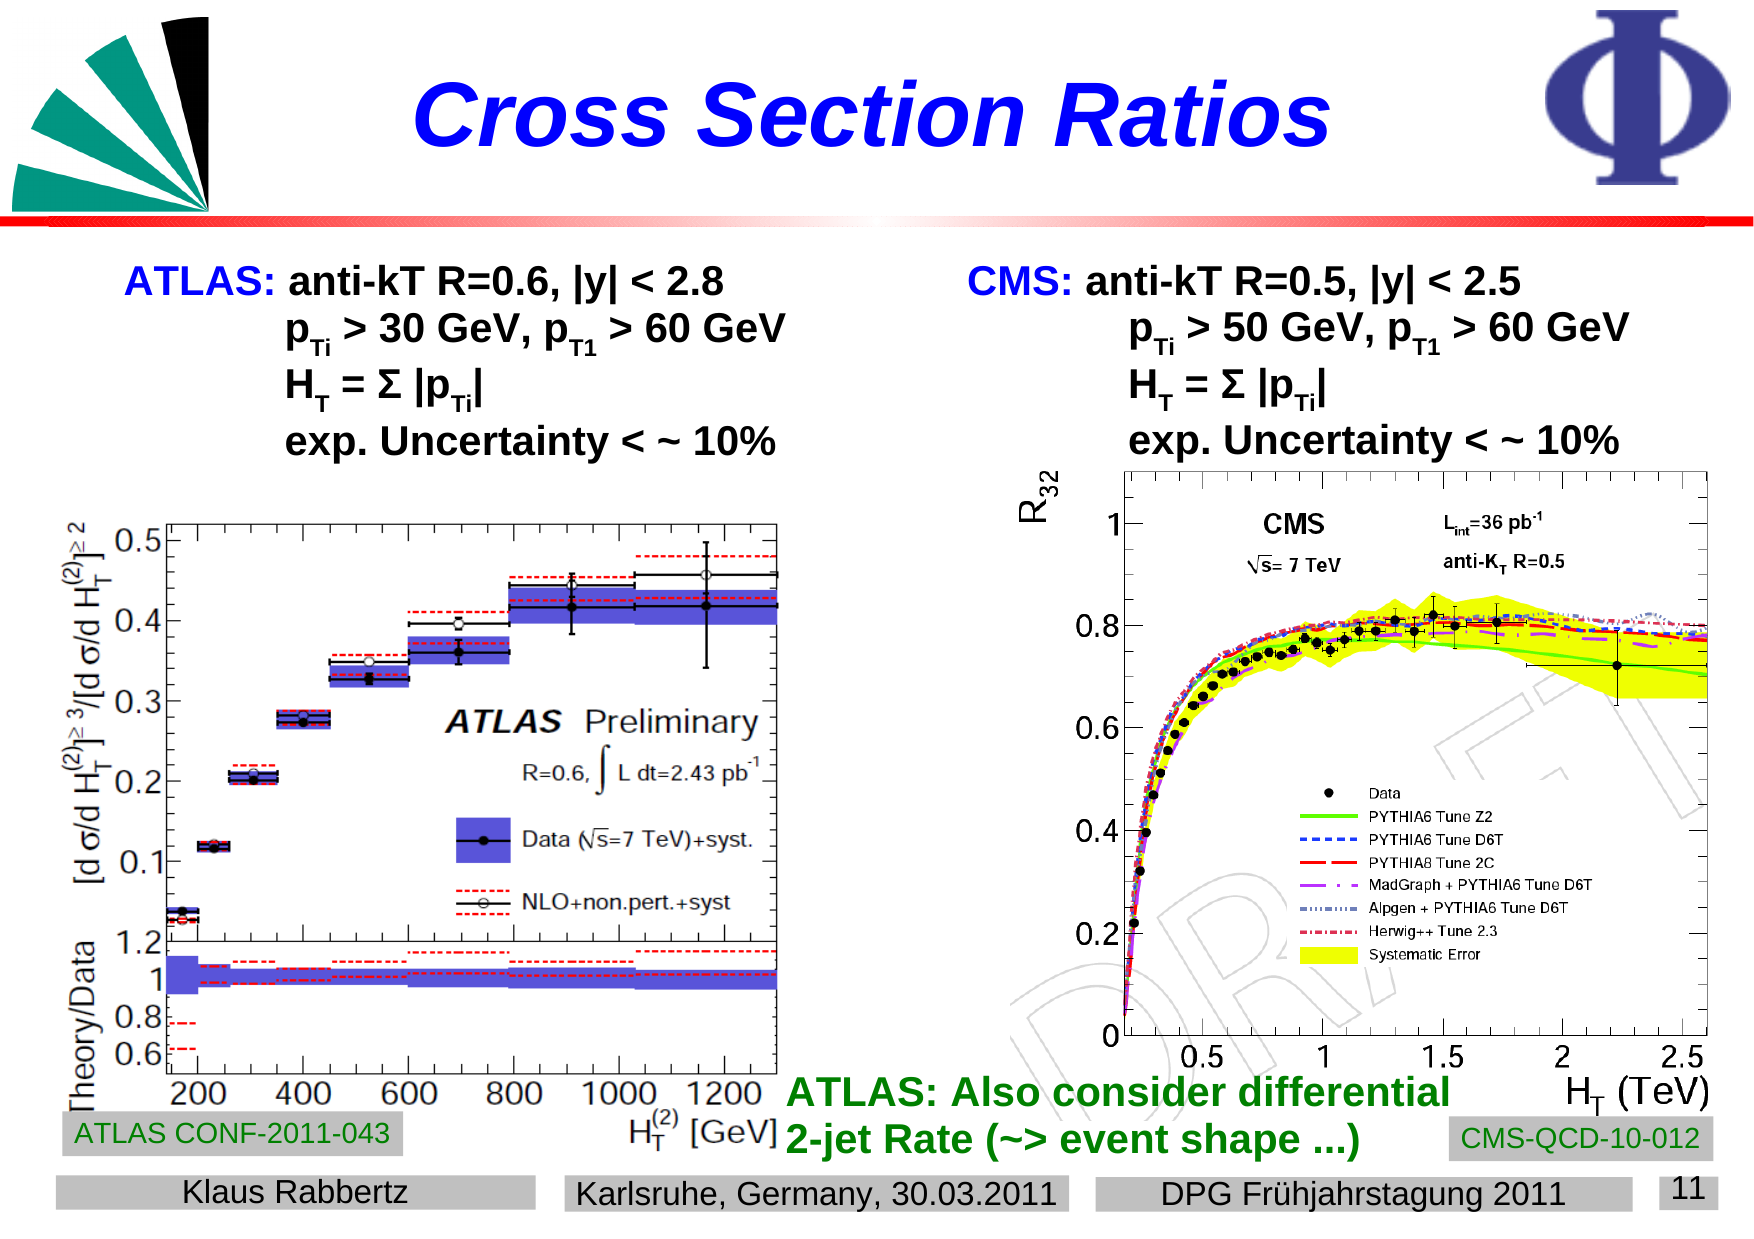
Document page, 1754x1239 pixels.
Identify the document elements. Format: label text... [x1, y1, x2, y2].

picture [12, 17, 209, 214]
text_box CMS: anti-kT R=0.5, |y| < 2.5 pTi > 50 GeV, pT1 > 60 GeV HT = Σ |pTi| exp. Uncertainty < ~ 10% [955, 251, 1641, 470]
picture [1545, 10, 1731, 185]
picture [1010, 462, 1717, 1121]
title Cross Section Ratios [220, 16, 1525, 213]
picture [52, 511, 791, 1157]
text_box ATLAS CONF-2011-043 [62, 1111, 404, 1157]
text_box CMS-QCD-10-012 [1463, 1116, 1714, 1162]
text_box ATLAS: anti-kT R=0.6, |y| < 2.8 pTi > 30 GeV, pT1 > 60 GeV HT = Σ |pTi| exp. Uncertainty < ~ 10% [111, 252, 798, 470]
text_box ATLAS: Also consider differential 2-jet Rate (~> event shape ...) [773, 1062, 1463, 1168]
